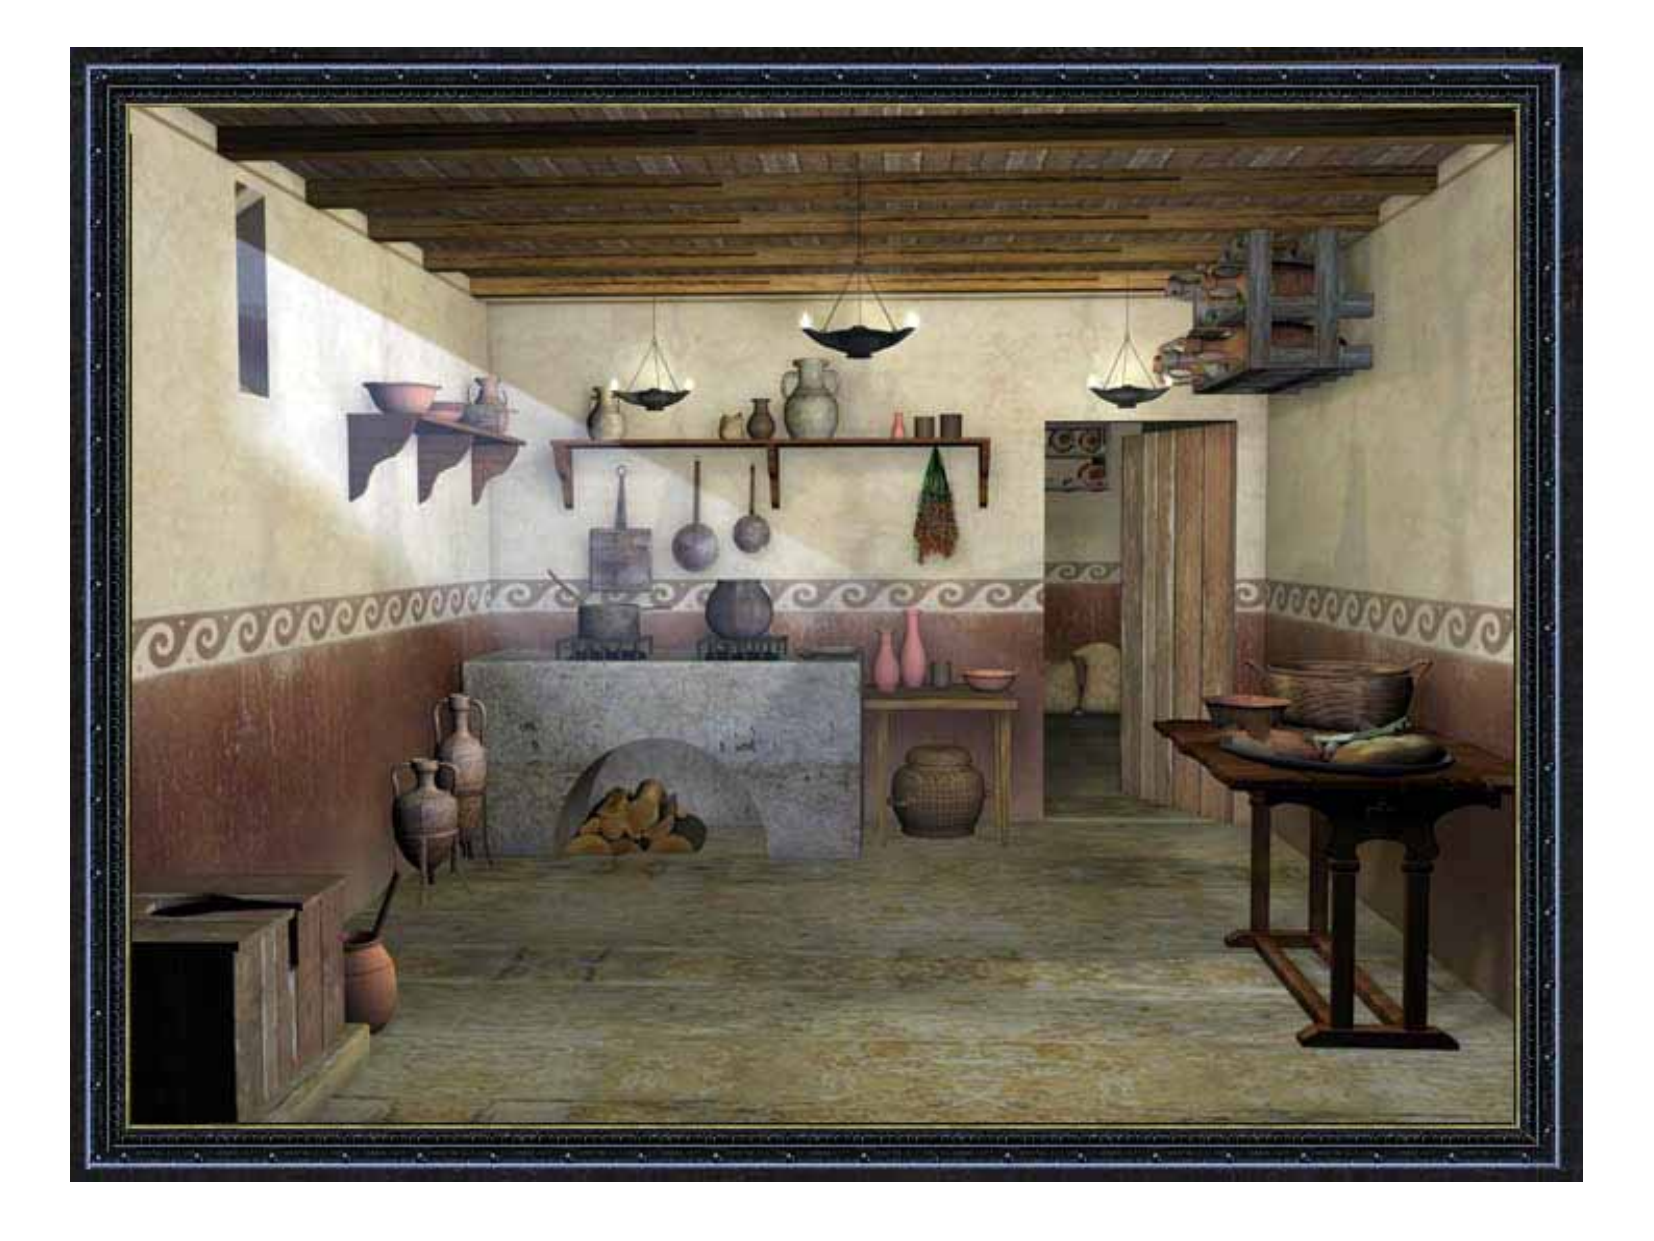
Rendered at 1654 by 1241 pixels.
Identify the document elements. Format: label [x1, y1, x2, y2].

picture [70, 47, 1583, 1182]
